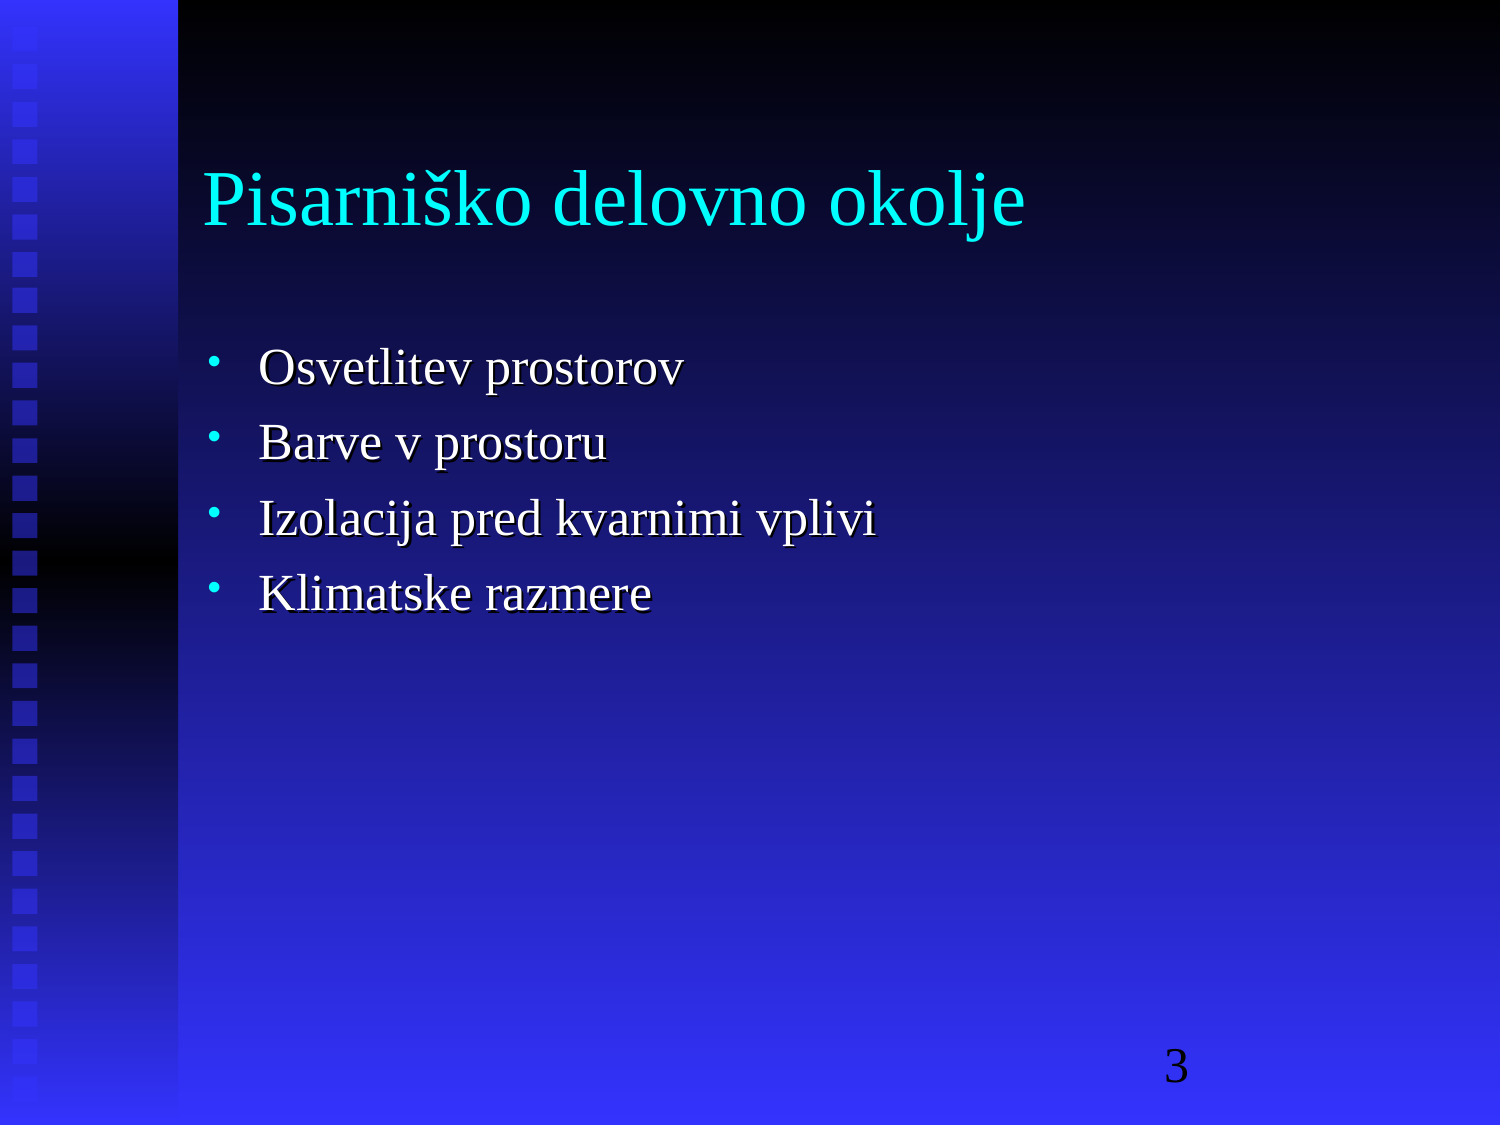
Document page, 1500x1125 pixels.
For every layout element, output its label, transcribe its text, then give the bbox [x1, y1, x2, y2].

title Pisarniško delovno okolje [187, 99, 1463, 288]
list Osvetlitev prostorov Barve v prostoru Izolacija pred kvarnimi vplivi Klimatske razmere [187, 324, 1463, 1001]
